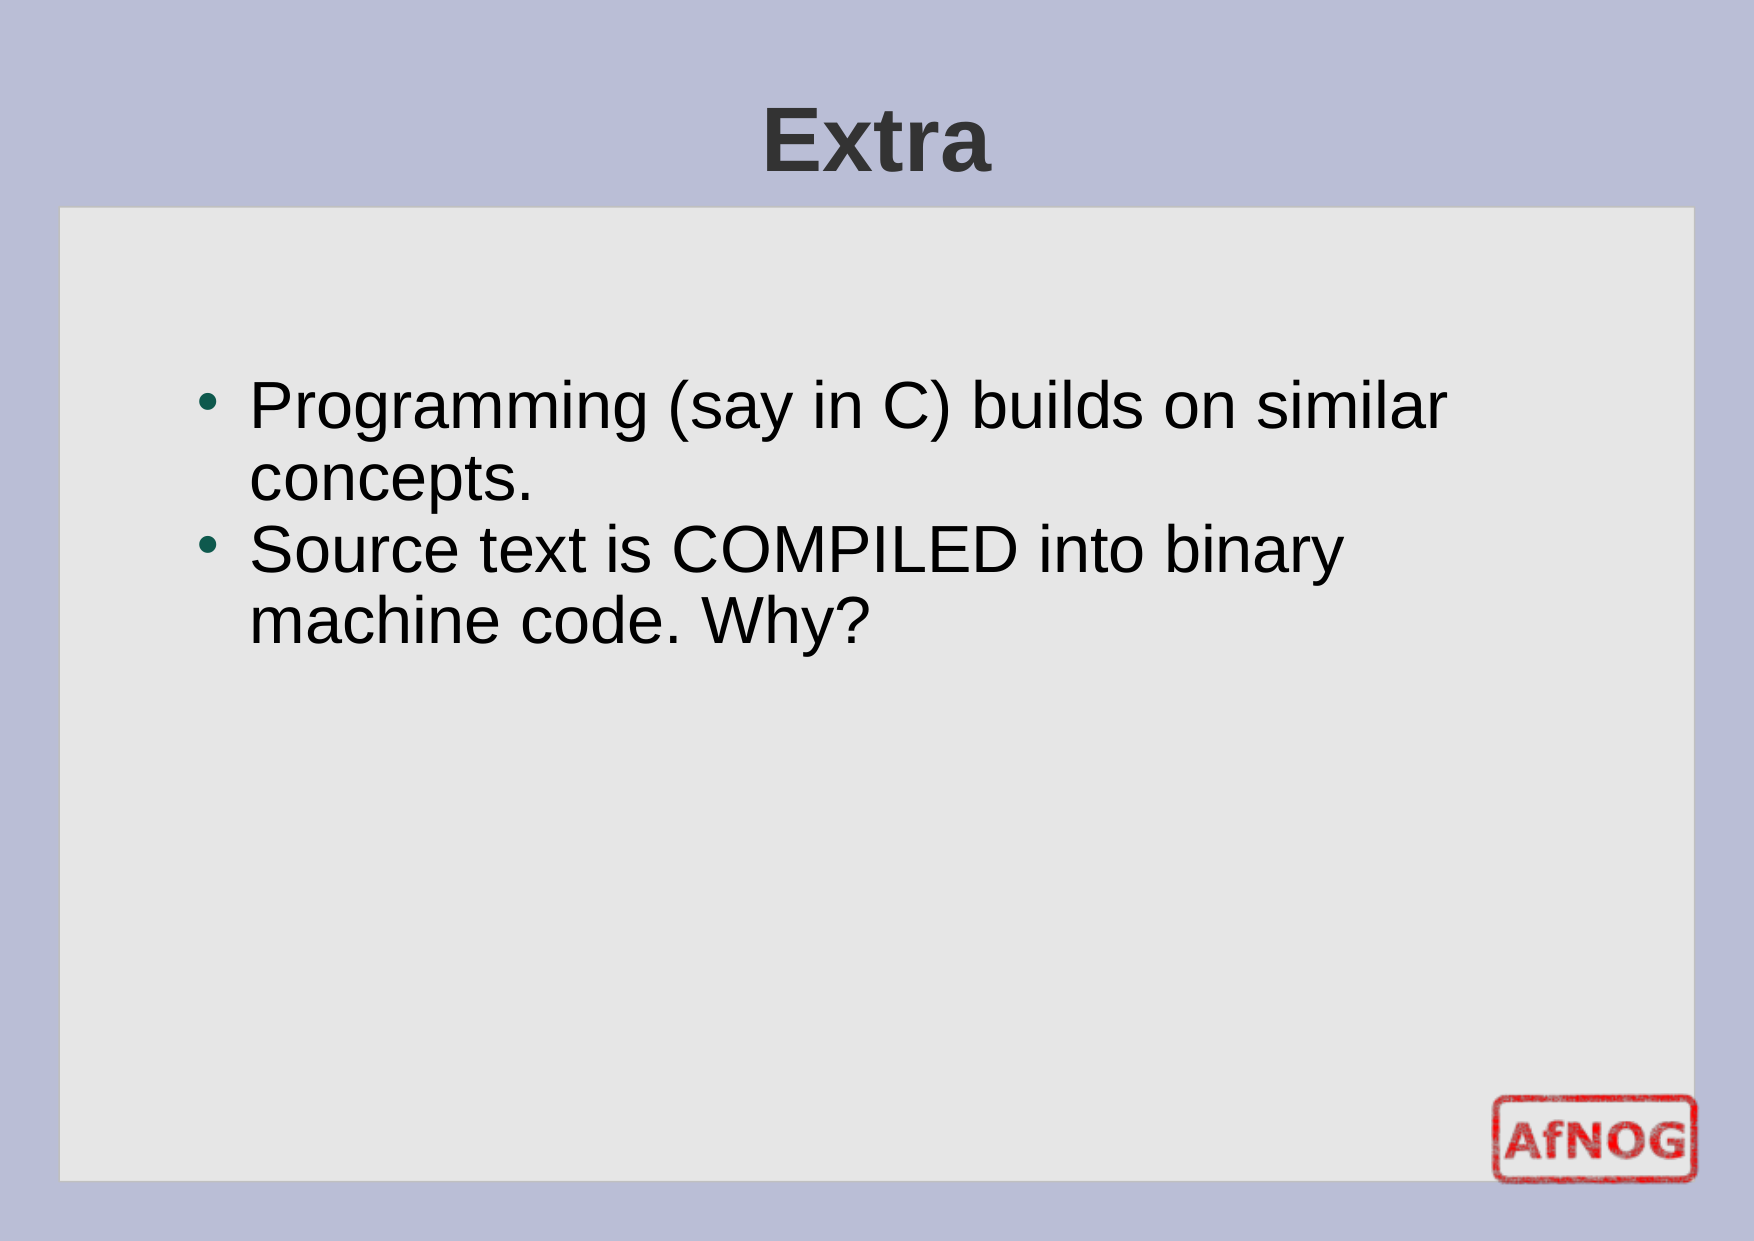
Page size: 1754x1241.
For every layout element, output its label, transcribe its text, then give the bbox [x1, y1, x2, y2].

list Programming (say in C) builds on similar concepts. Source text is COMPILED into binary machine code. Why? [179, 371, 1576, 1006]
title Extra [59, 0, 1695, 285]
text_box [59, 285, 1695, 1182]
picture [1490, 1092, 1701, 1188]
